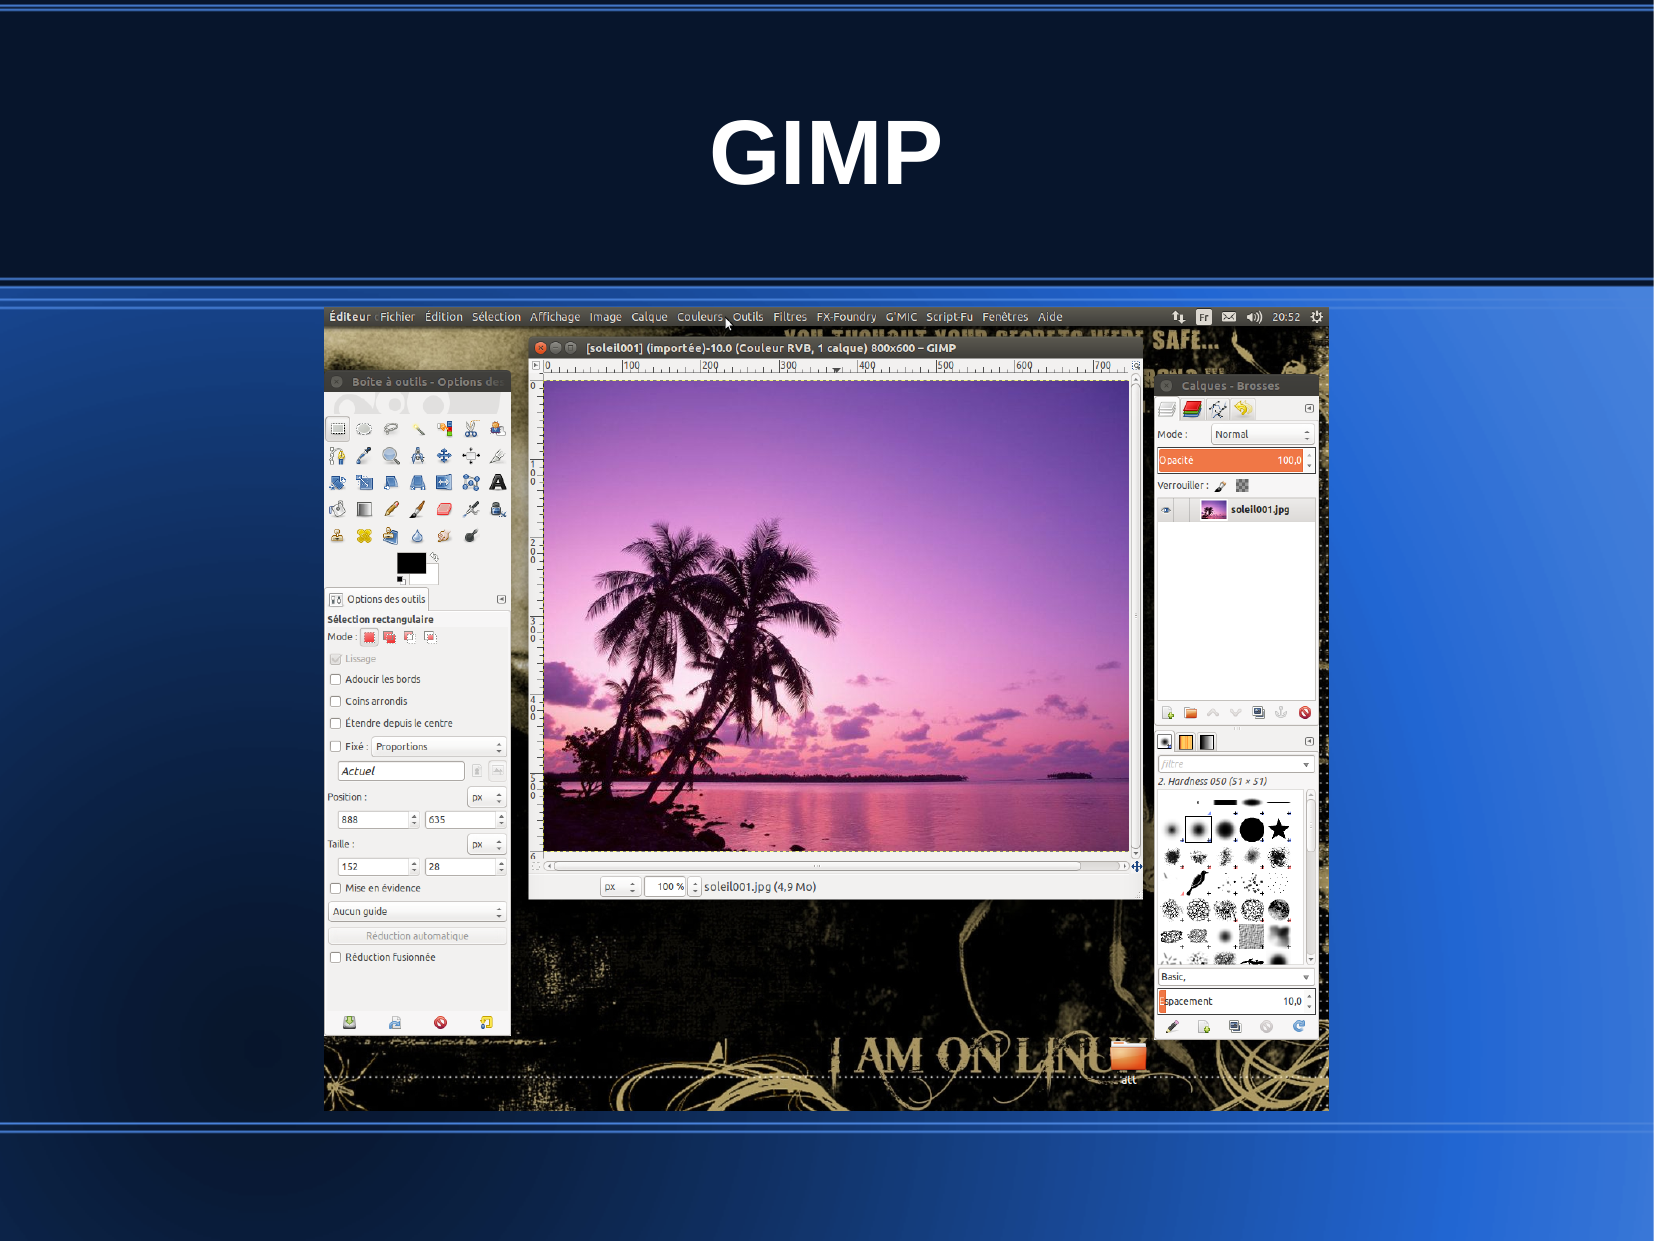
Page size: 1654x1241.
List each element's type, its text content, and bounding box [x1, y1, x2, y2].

picture [0, 0, 1654, 1241]
title GIMP [82, 49, 1571, 257]
